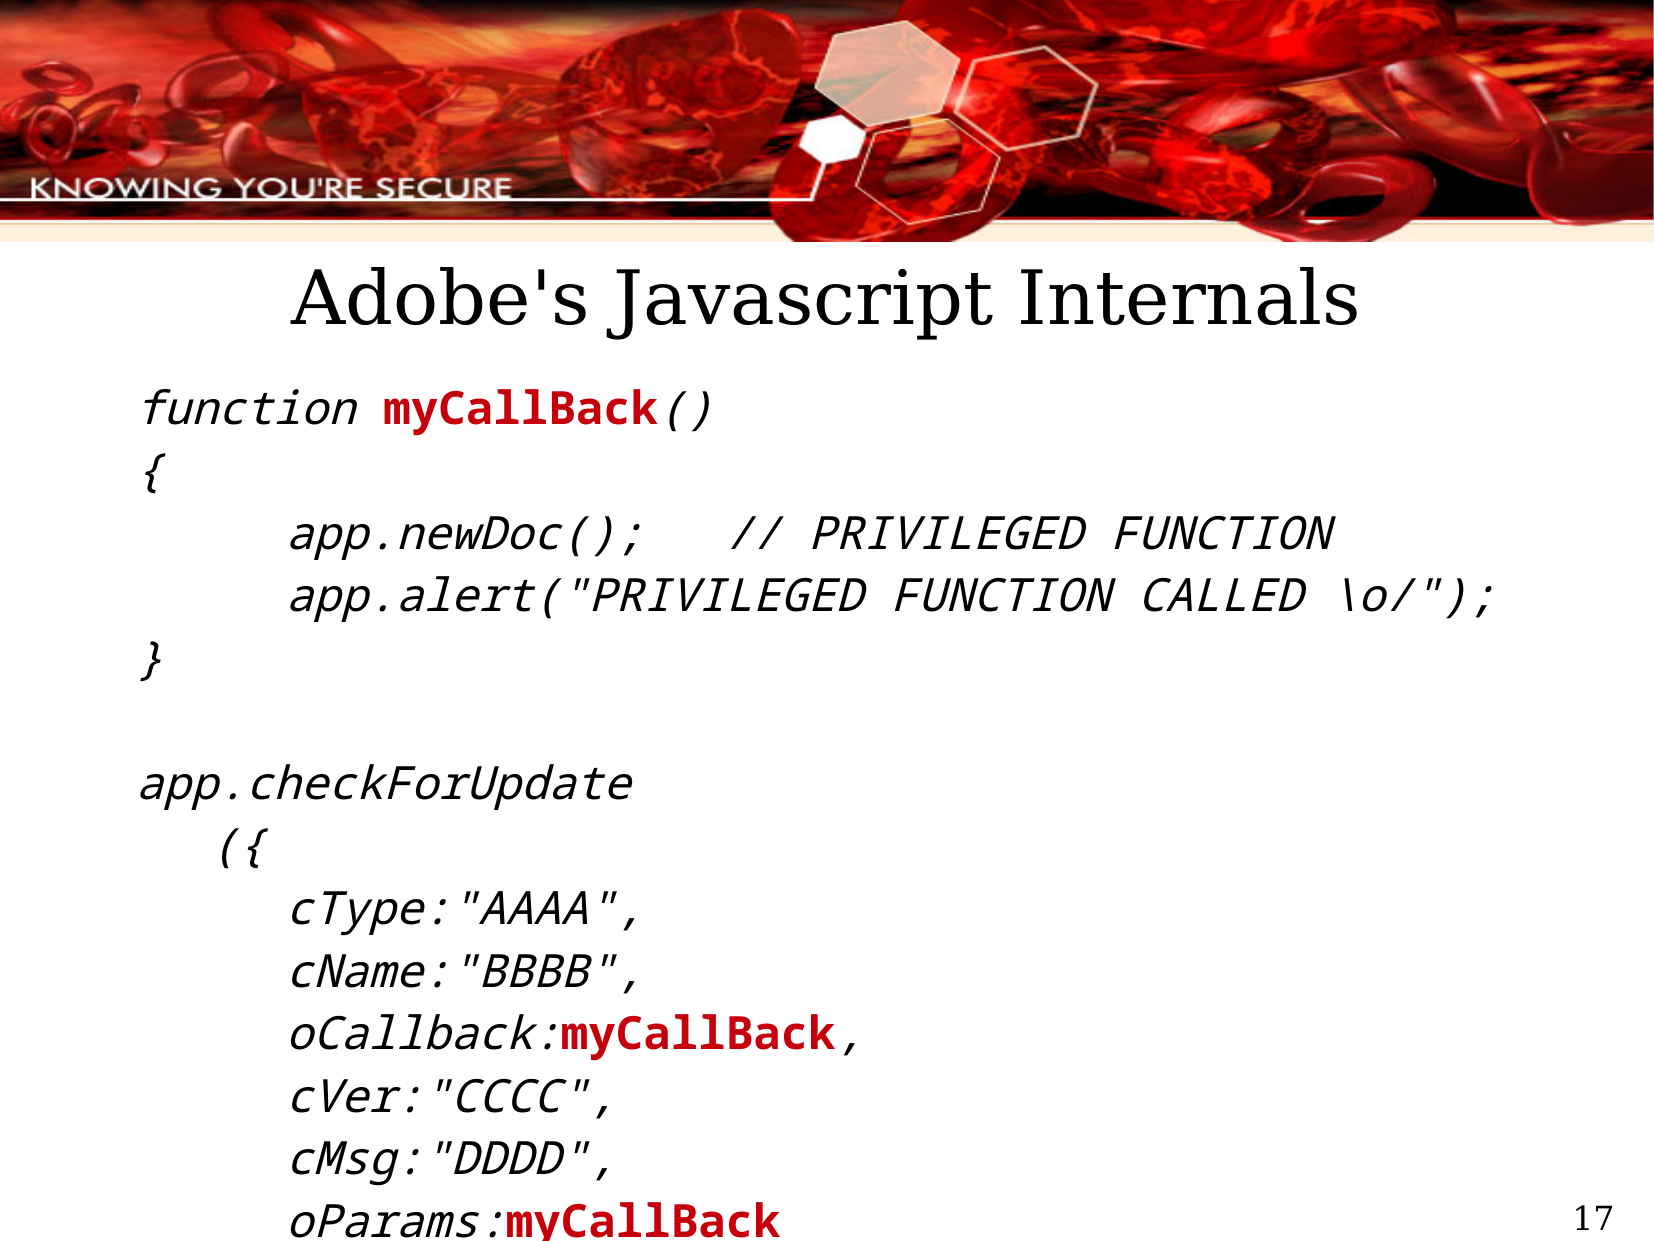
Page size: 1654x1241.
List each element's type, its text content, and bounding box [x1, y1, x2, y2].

text_box function myCallBack() { app.newDoc(); // PRIVILEGED FUNCTION app.alert("PRIVILEGED FUNCTION CALLED \o/"); } app.checkForUpdate ({ cType:"AAAA", cName:"BBBB", oCallback:myCallBack, cVer:"CCCC", cMsg:"DDDD", oParams:myCallBack }); [135, 375, 1497, 1178]
picture [0, 0, 1654, 195]
title Adobe's Javascript Internals [0, 195, 1654, 403]
